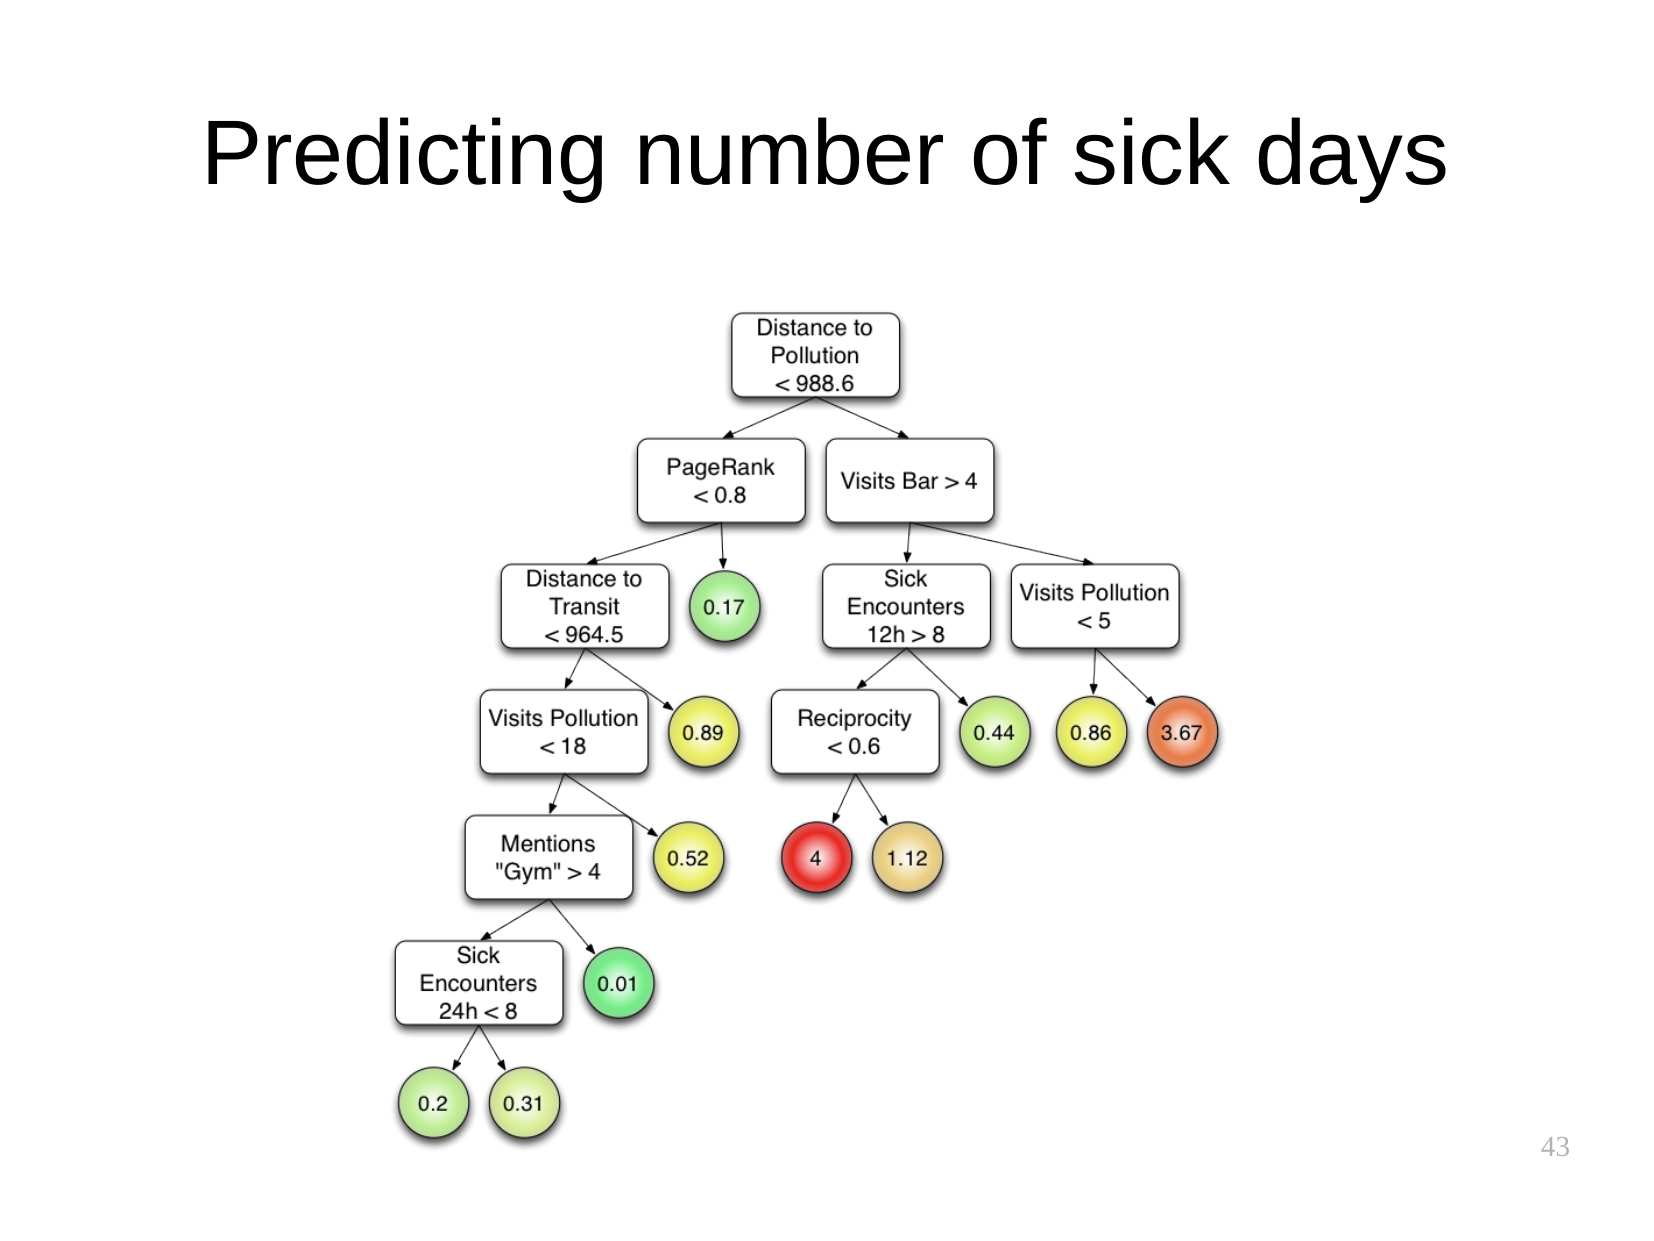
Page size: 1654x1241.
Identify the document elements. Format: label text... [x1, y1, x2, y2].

picture [382, 304, 1231, 1156]
title Predicting number of sick days [82, 49, 1571, 257]
